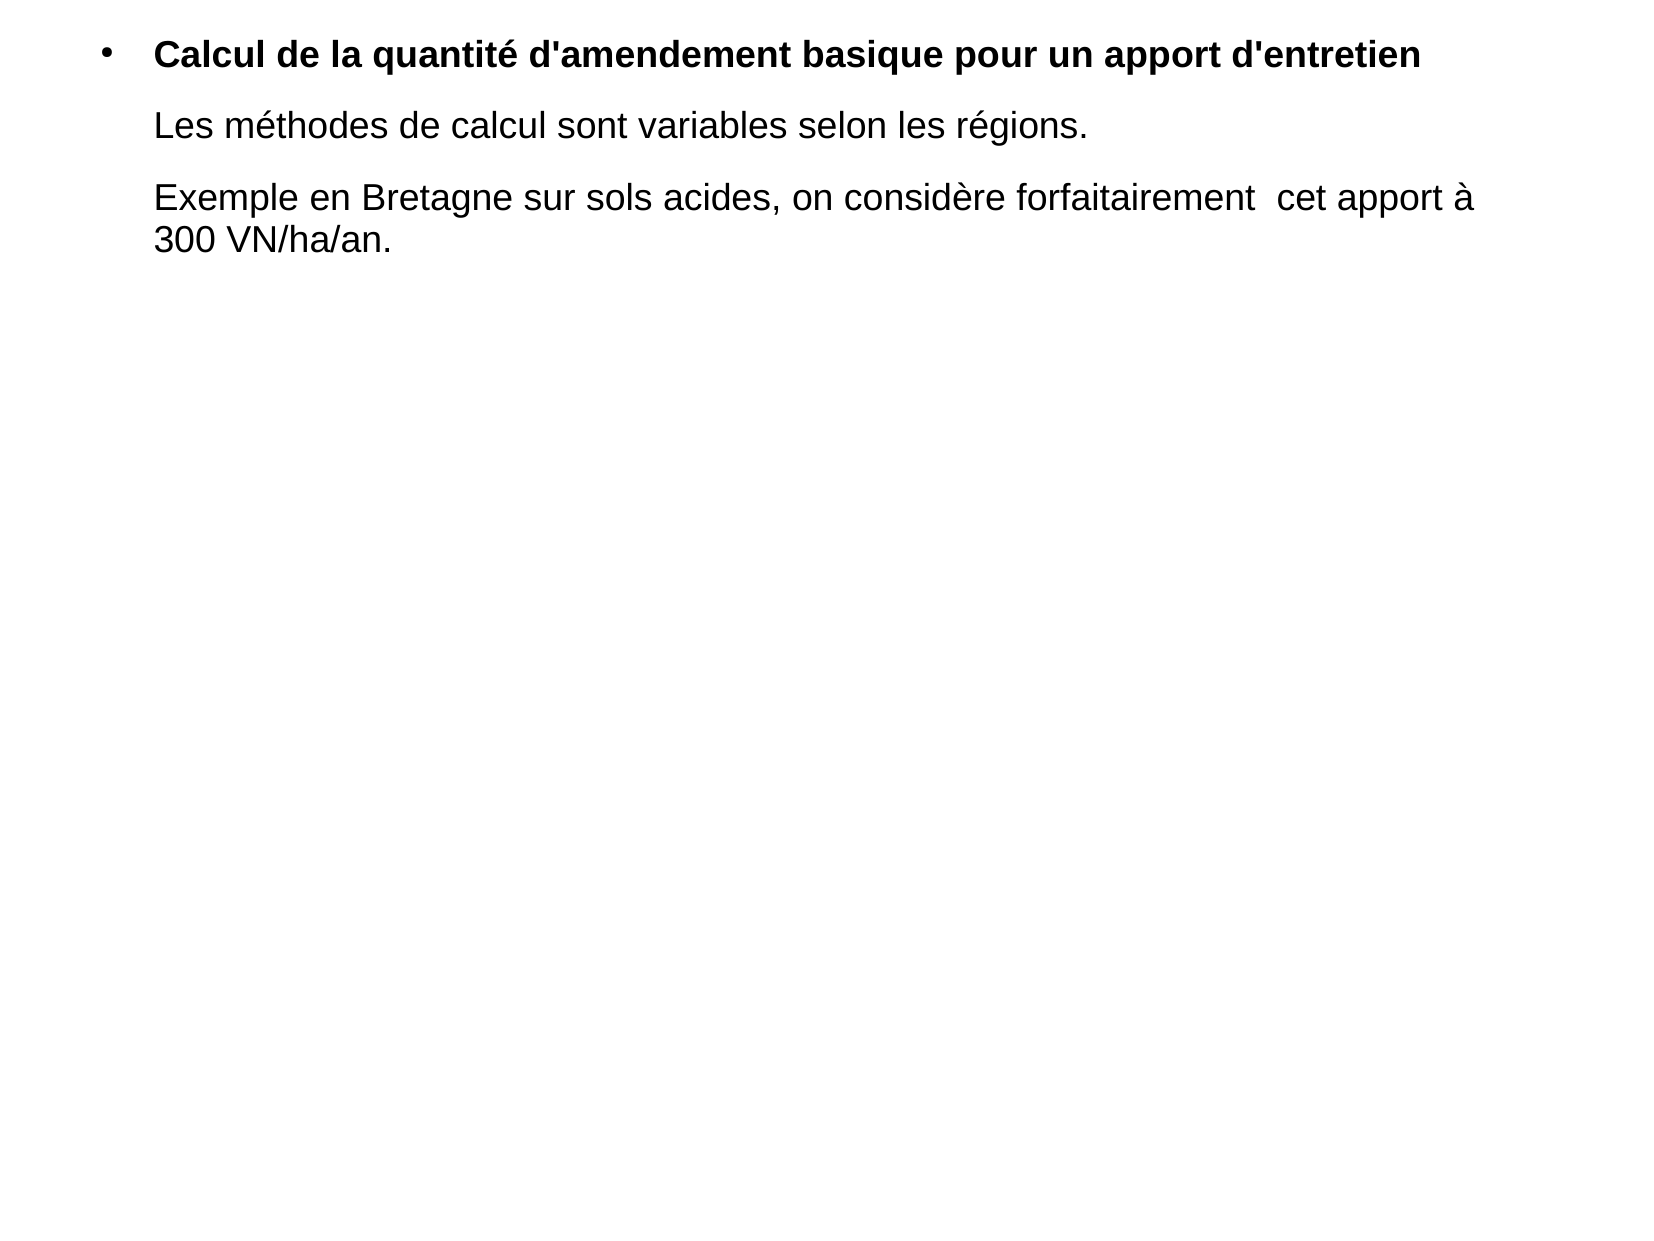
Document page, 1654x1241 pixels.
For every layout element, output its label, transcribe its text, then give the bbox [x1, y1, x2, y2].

list Calcul de la quantité d'amendement basique pour un apport d'entretien Les méthodes de calcul sont variables selon les régions. Exemple en Bretagne sur sols acides, on considère forfaitairement cet apport à 300 VN/ha/an. [82, 33, 1538, 1010]
